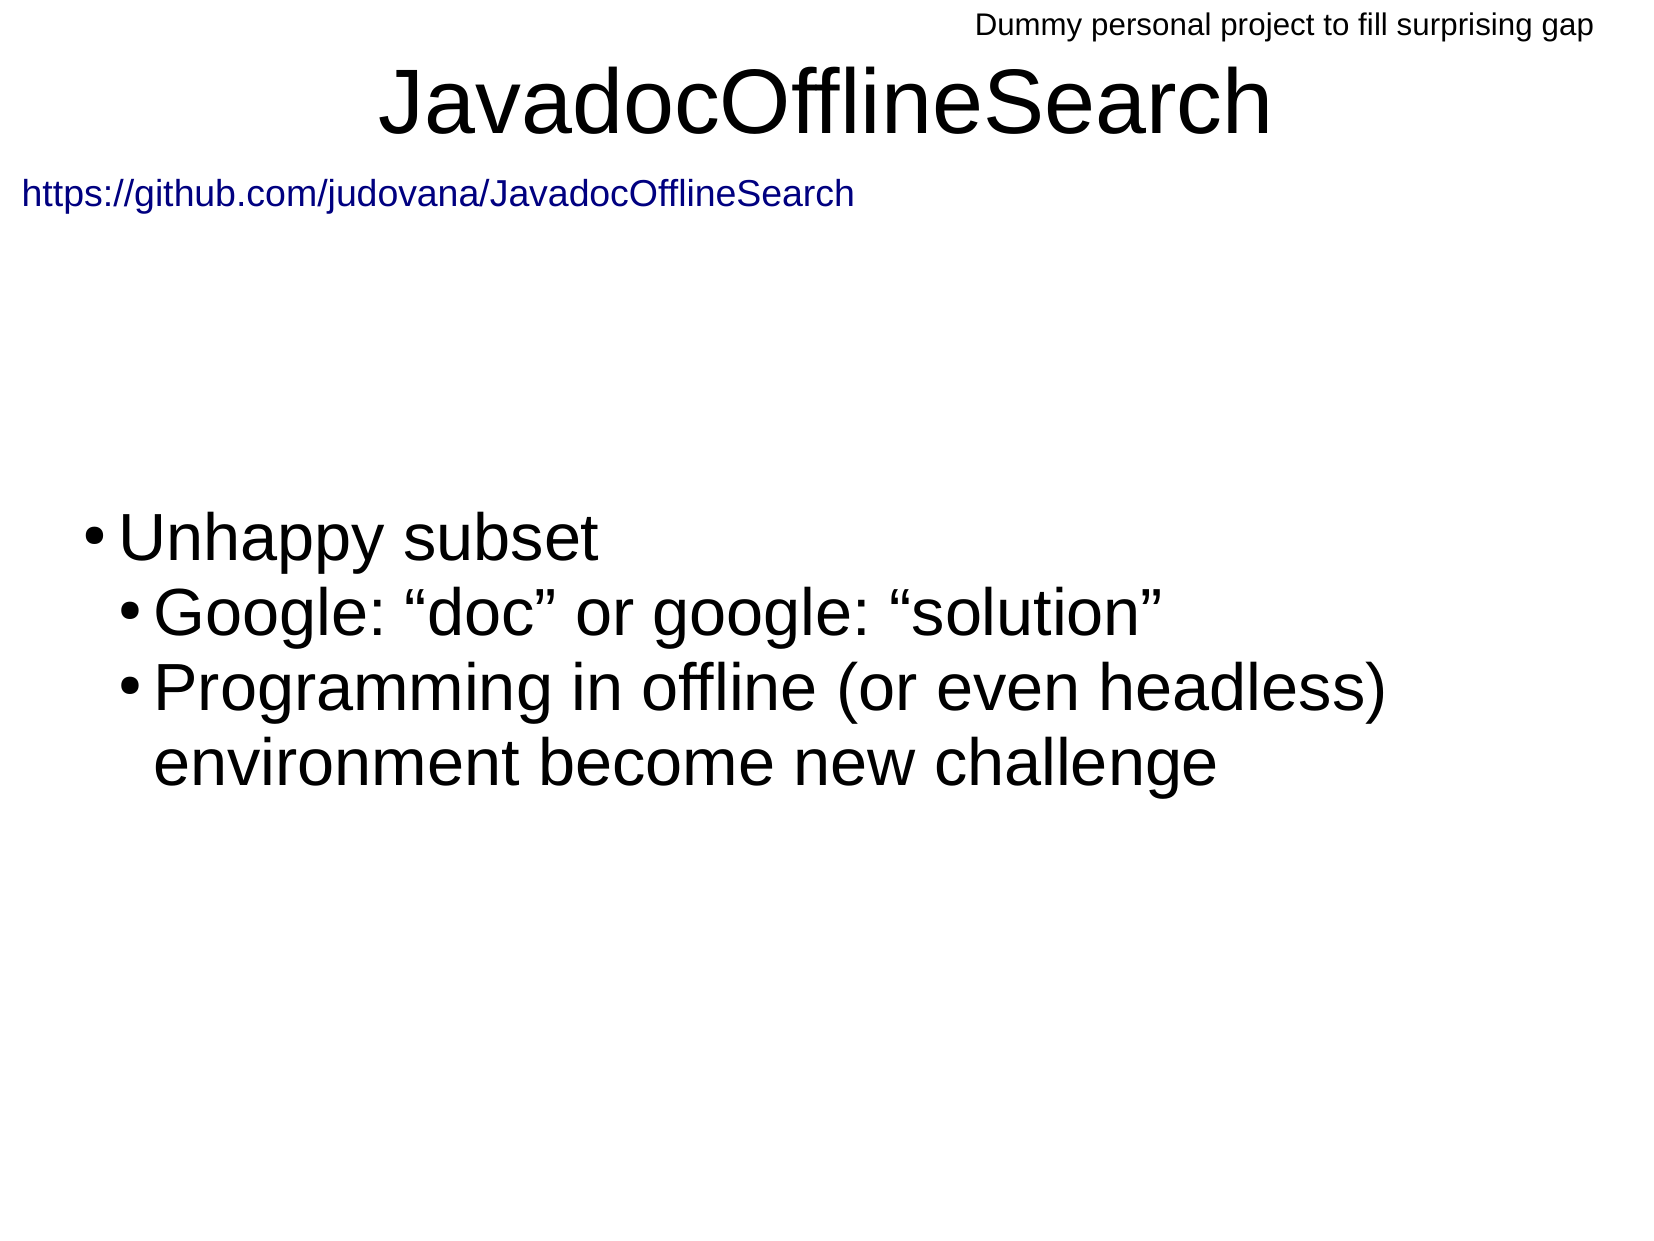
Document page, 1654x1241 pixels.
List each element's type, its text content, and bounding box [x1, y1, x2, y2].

subtitle Unhappy subset Google: “doc” or google: “solution” Programming in offline (or even headless) environment become new challenge [82, 290, 1571, 1010]
text_box https://github.com/judovana/JavadocOfflineSearch [6, 165, 871, 222]
text_box Dummy personal project to fill surprising gap [960, 0, 1636, 61]
title JavadocOfflineSearch [82, 49, 1571, 257]
